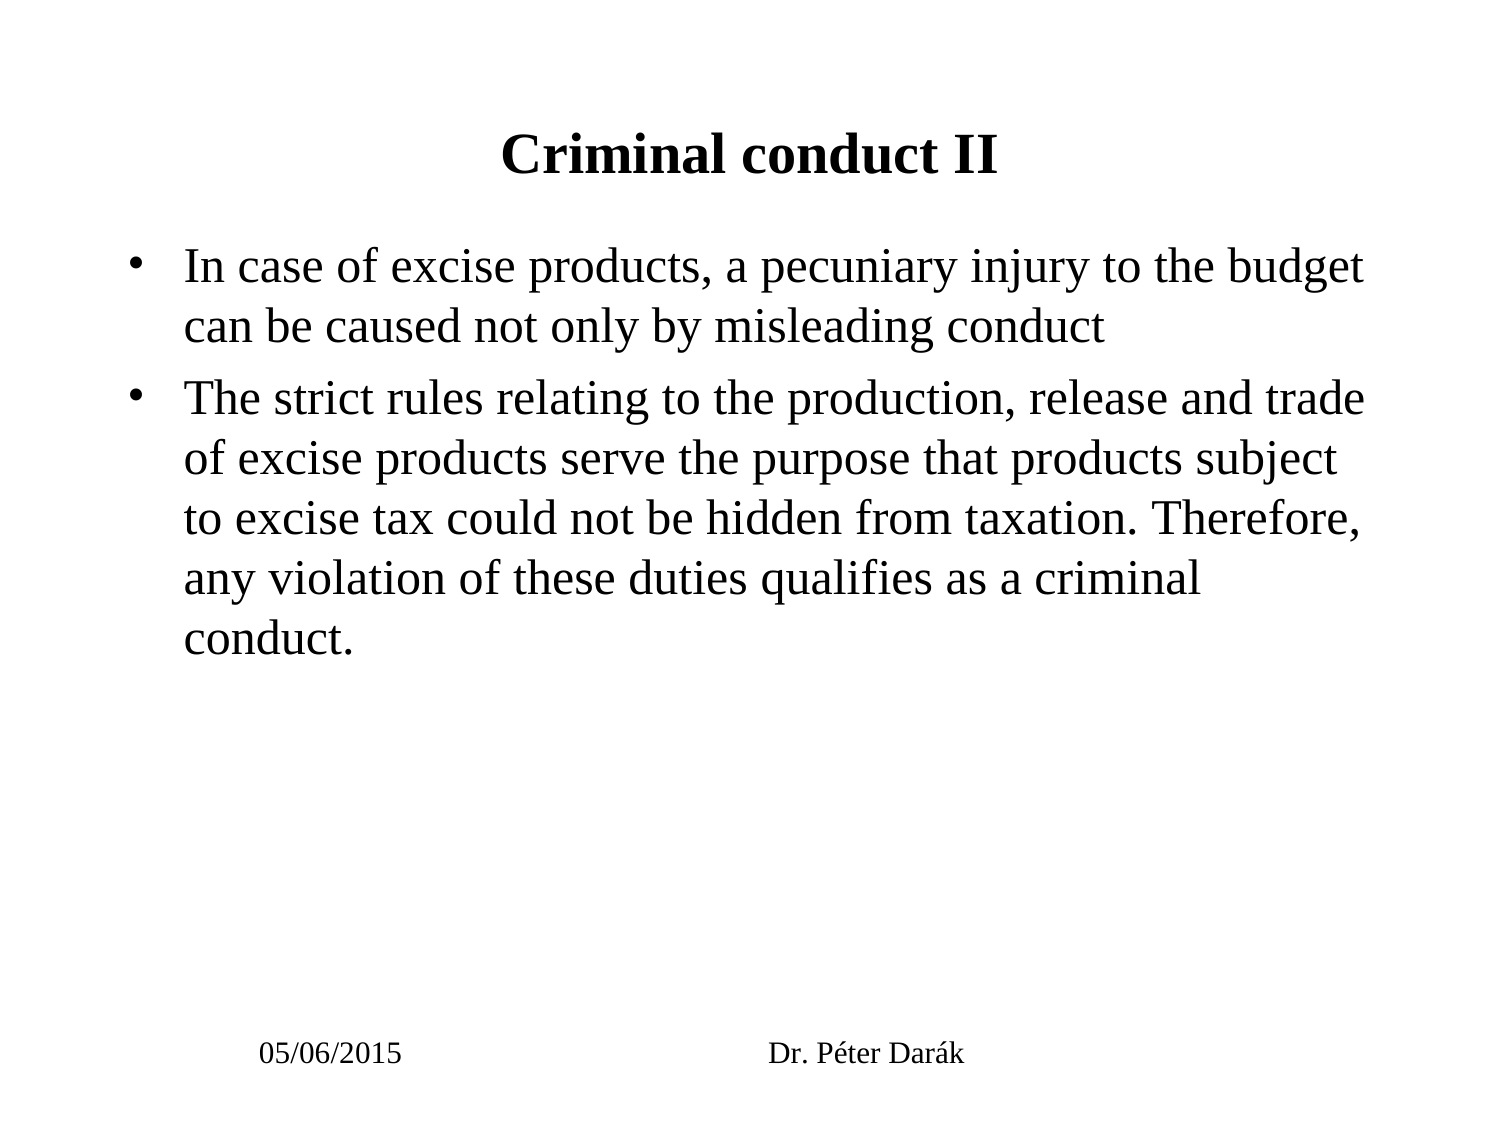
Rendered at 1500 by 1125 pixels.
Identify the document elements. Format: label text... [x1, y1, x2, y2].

list In case of excise products, a pecuniary injury to the budget can be caused not only by misleading conduct The strict rules relating to the production, release and trade of excise products serve the purpose that products subject to excise tax could not be hidden from taxation. Therefore, any violation of these duties qualifies as a criminal conduct. [112, 224, 1388, 1000]
title Criminal conduct II [112, 99, 1388, 201]
